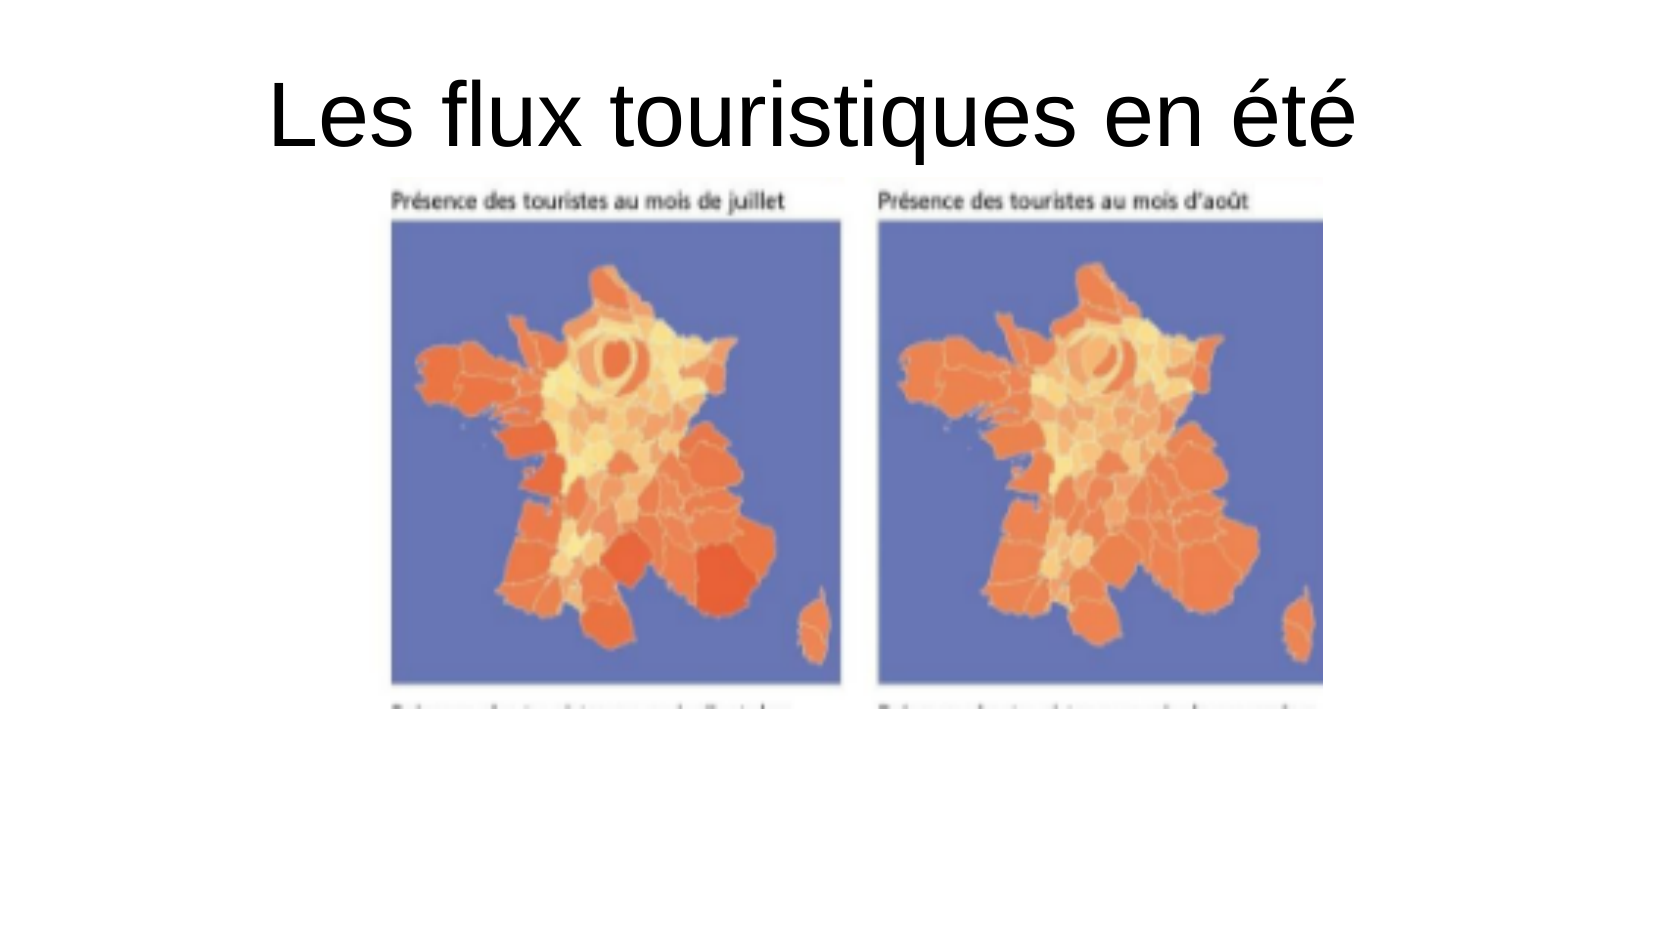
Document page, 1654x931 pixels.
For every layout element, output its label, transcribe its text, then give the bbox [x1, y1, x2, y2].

title Les flux touristiques en été [82, 37, 1571, 193]
picture [363, 177, 1323, 709]
